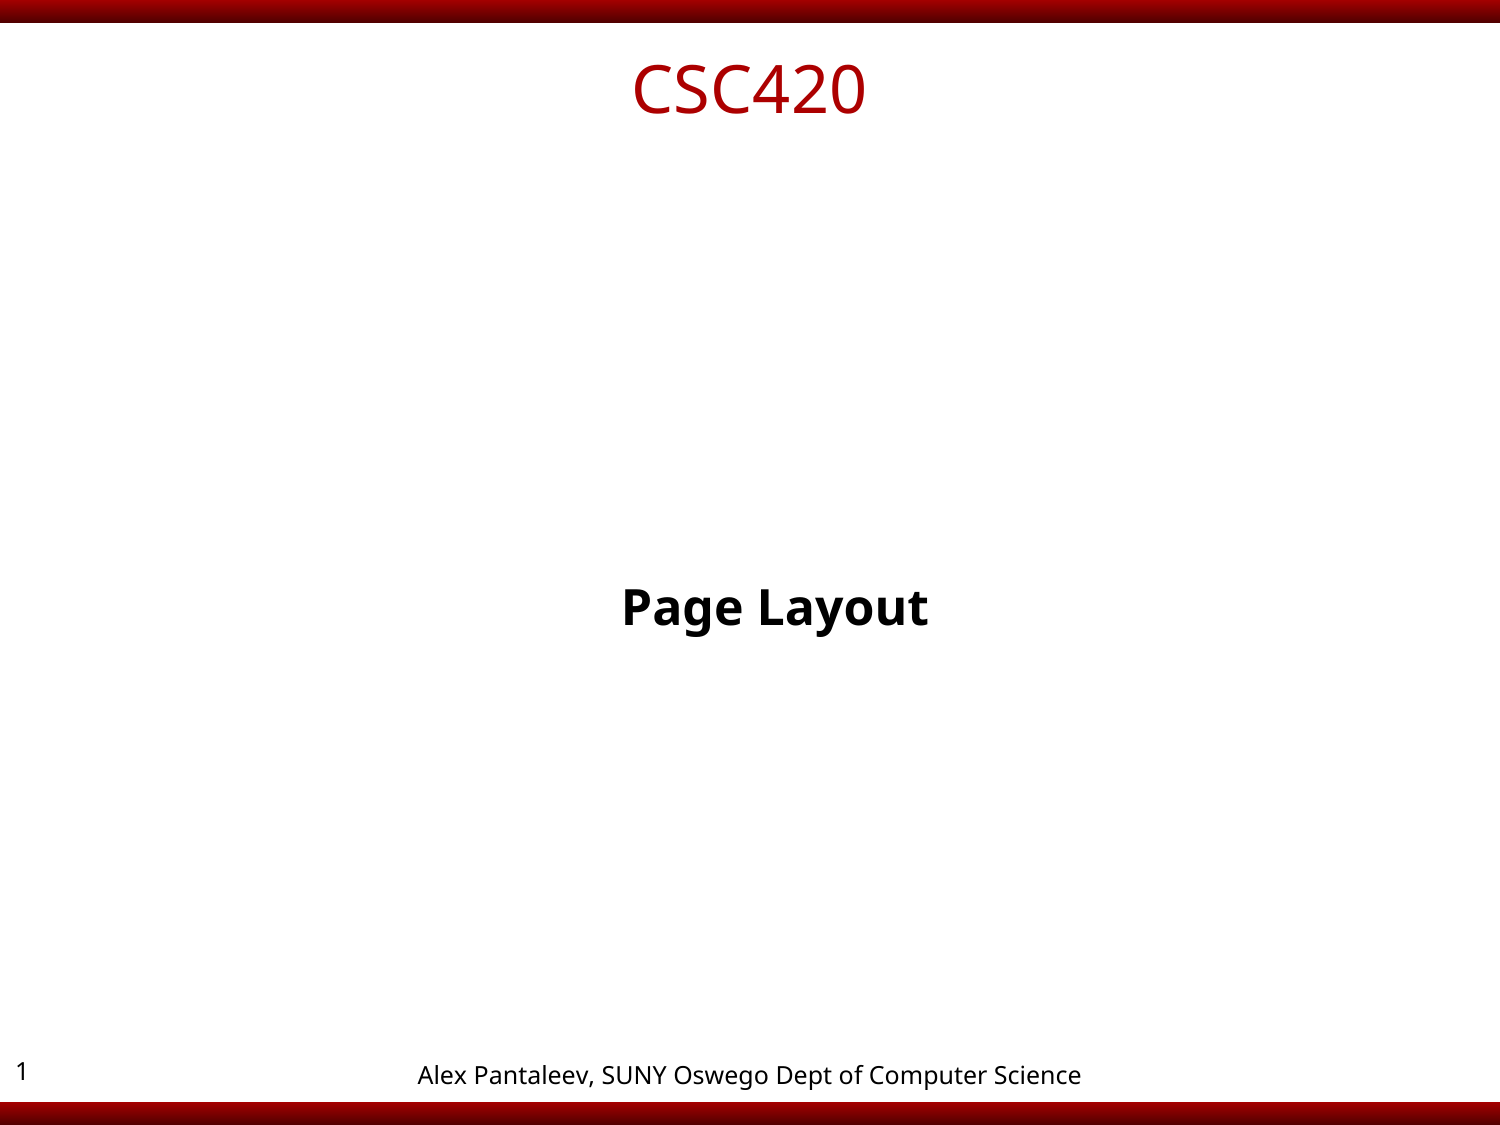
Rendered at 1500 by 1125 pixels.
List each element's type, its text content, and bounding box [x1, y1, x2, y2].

subtitle Page Layout [0, 149, 1476, 1063]
title CSC420 [0, 24, 1500, 150]
